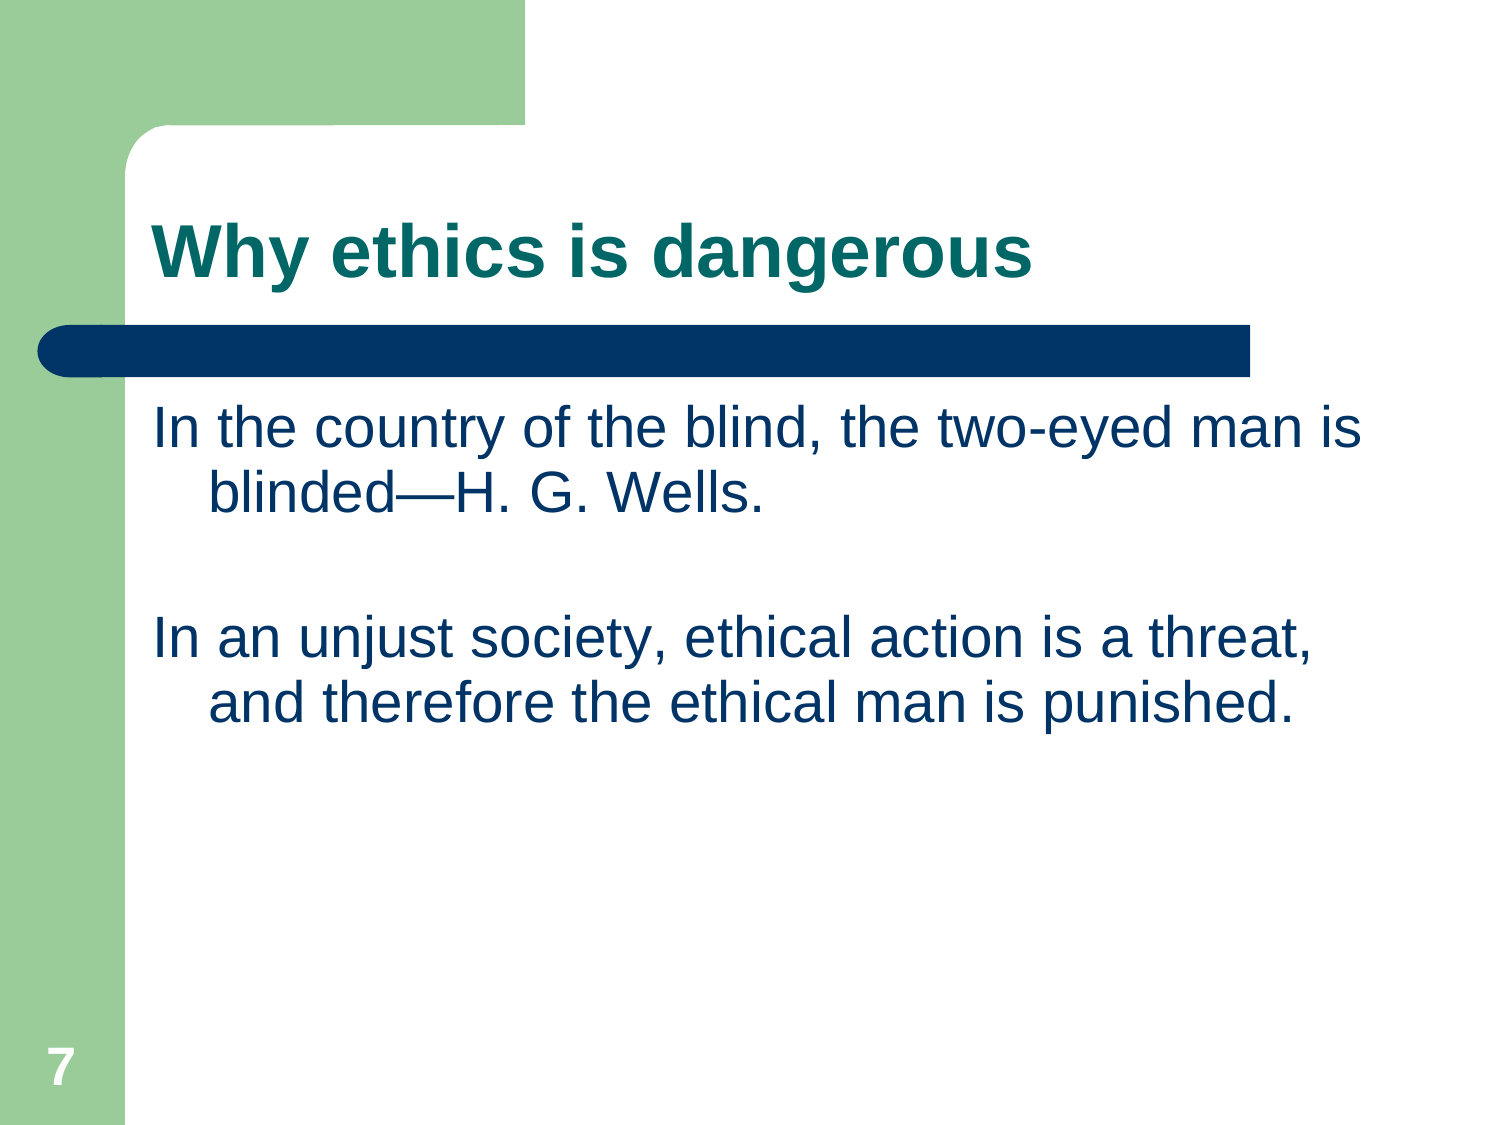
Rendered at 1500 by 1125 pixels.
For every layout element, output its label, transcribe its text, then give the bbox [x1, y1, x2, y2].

list In the country of the blind, the two-eyed man is blinded—H. G. Wells. In an unjust society, ethical action is a threat, and therefore the ethical man is punished. [137, 387, 1400, 999]
title Why ethics is dangerous [136, 136, 1414, 301]
